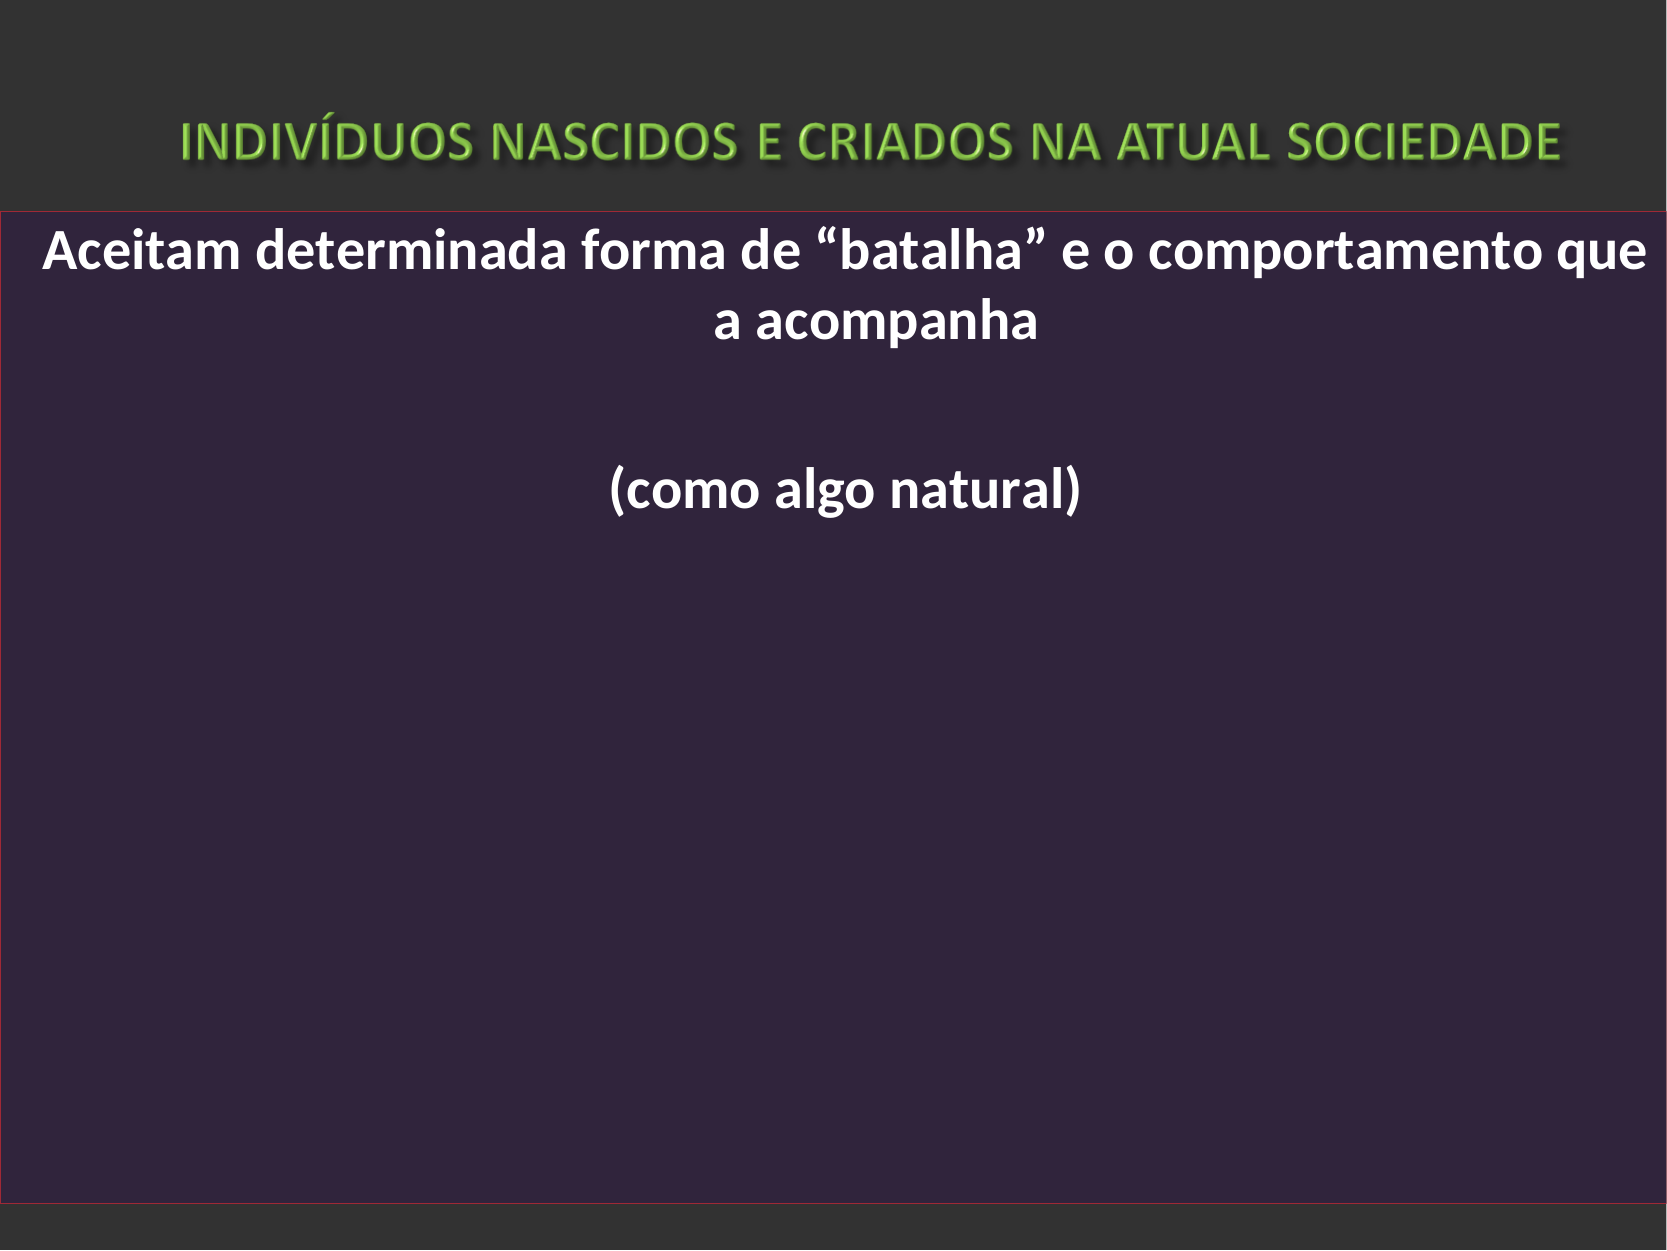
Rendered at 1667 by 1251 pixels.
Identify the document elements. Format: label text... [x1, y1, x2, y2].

text_box [0, 0, 1667, 211]
list Aceitam determinada forma de “batalha” e o comportamento que a acompanha (como algo natural) [0, 211, 1667, 1204]
